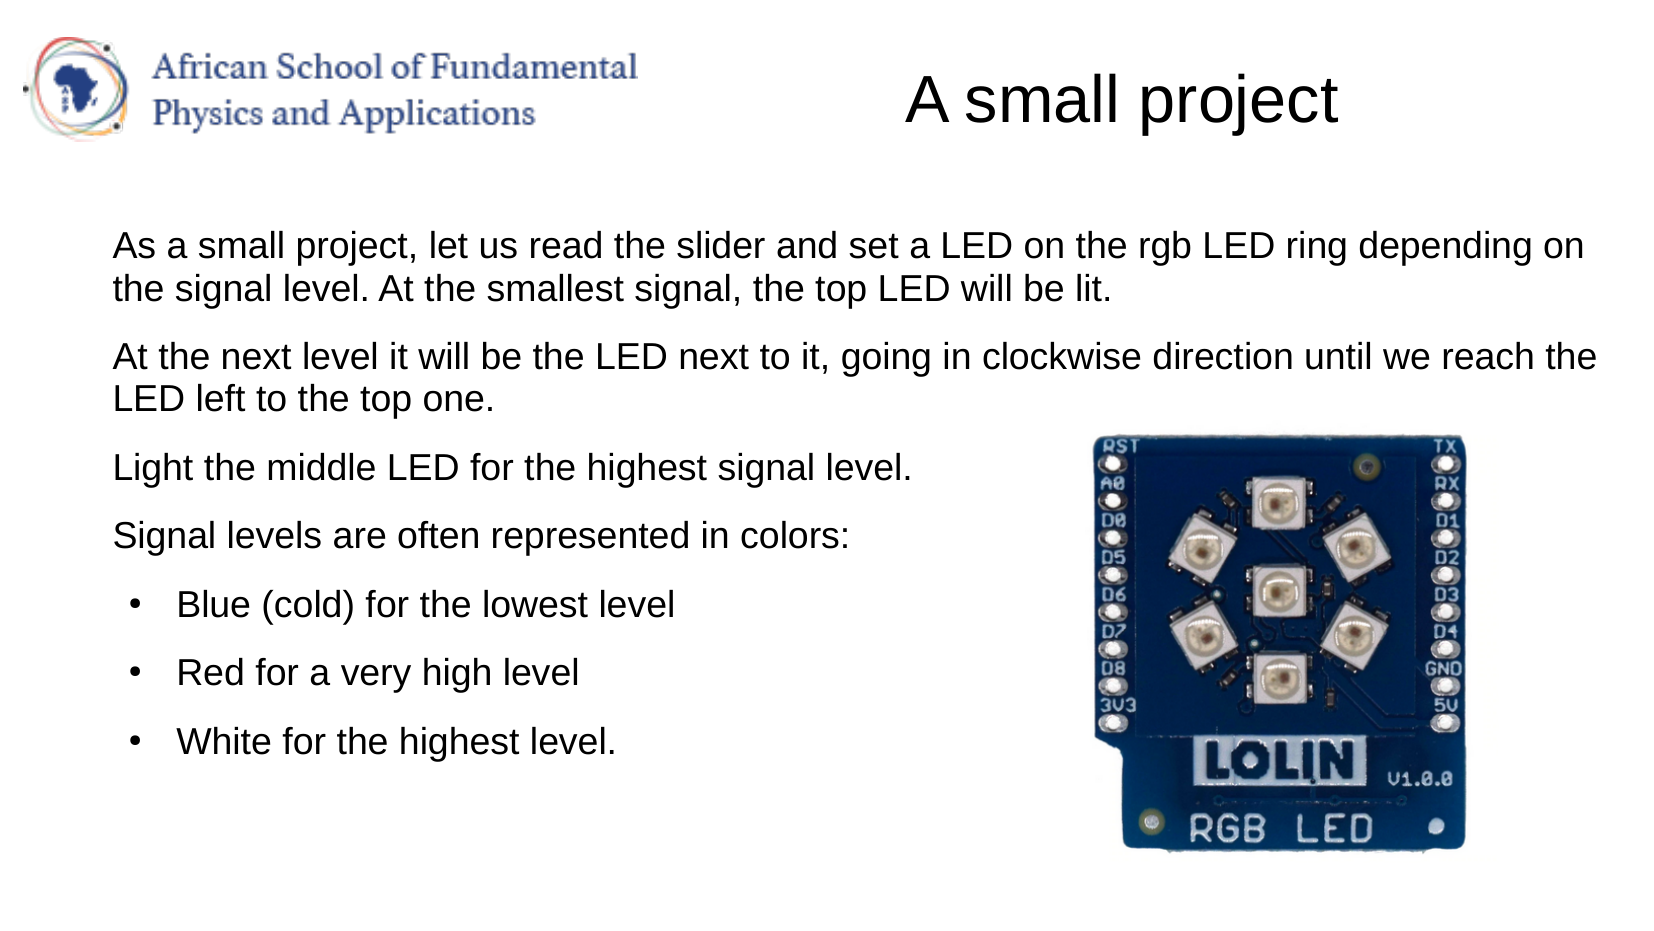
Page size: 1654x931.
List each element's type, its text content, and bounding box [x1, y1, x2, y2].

title A small project [635, 21, 1610, 177]
picture [23, 37, 635, 142]
list As a small project, let us read the slider and set a LED on the rgb LED ring depending on the signal level. At the smallest signal, the top LED will be lit. At the next level it will be the LED next to it, going in clockwise direction until we reach the LED left to the top one. Light the middle LED for the highest signal level. Signal levels are often represented in colors: Blue (cold) for the lowest level Red for a very high level White for the highest level. [112, 225, 1601, 765]
picture [1050, 417, 1499, 863]
